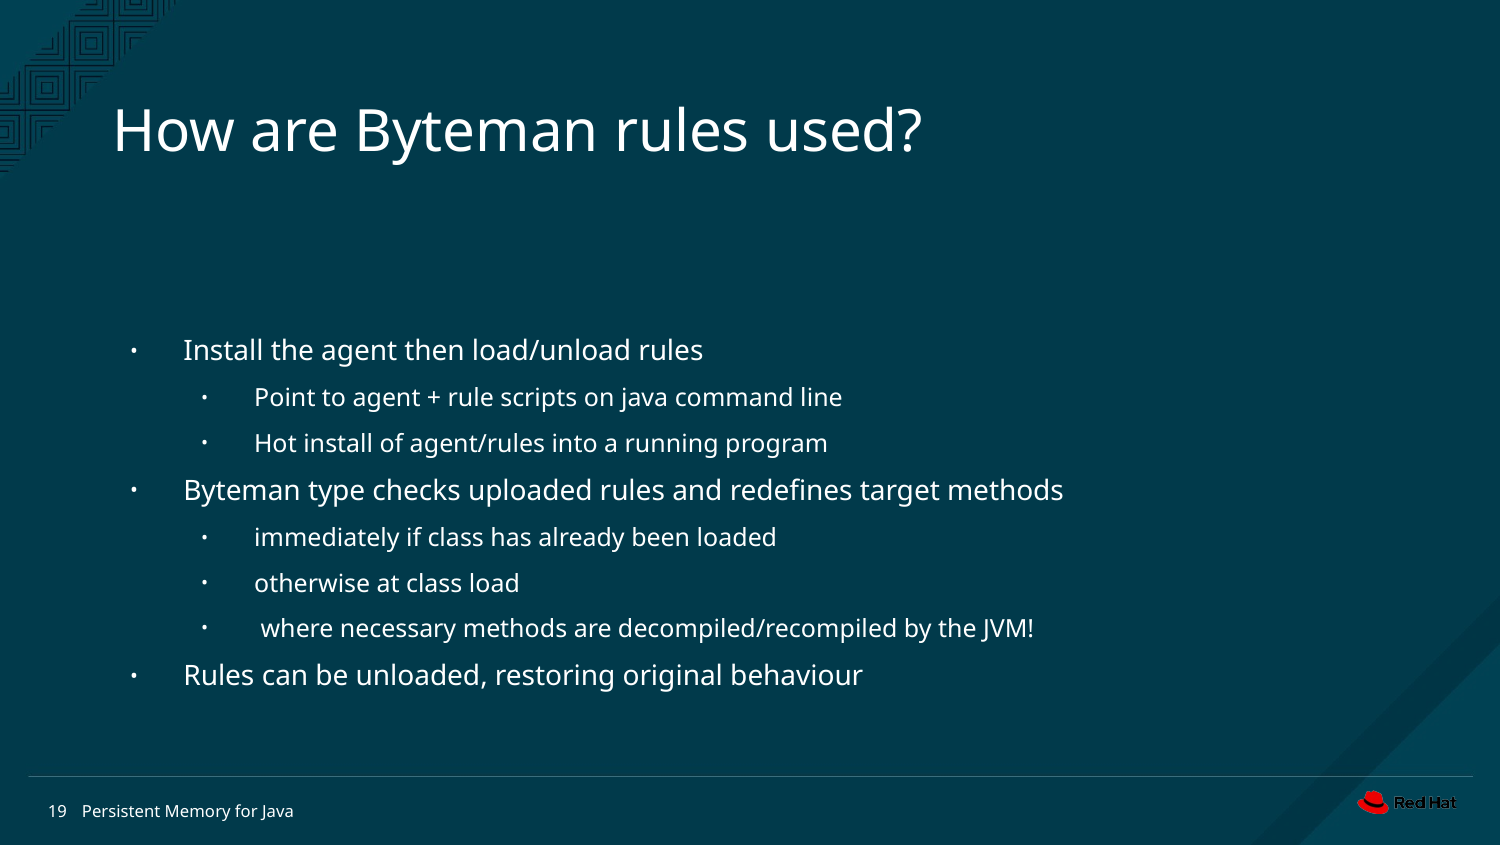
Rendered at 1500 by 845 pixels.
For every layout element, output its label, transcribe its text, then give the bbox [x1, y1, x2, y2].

picture [1406, 800, 1413, 808]
picture [1430, 797, 1449, 808]
picture [1395, 797, 1404, 808]
picture [1416, 797, 1425, 808]
picture [1451, 797, 1455, 808]
title How are Byteman rules used? [112, 0, 1388, 169]
list Install the agent then load/unload rules Point to agent + rule scripts on java command line Hot install of agent/rules into a running program Byteman type checks uploaded rules and redefines target methods immediately if class has already been loaded otherwise at class load where necessary methods are decompiled/recompiled by the JVM! Rules can be unloaded, restoring original behaviour [112, 281, 1388, 772]
picture [1358, 791, 1388, 813]
picture [99, 38, 103, 49]
